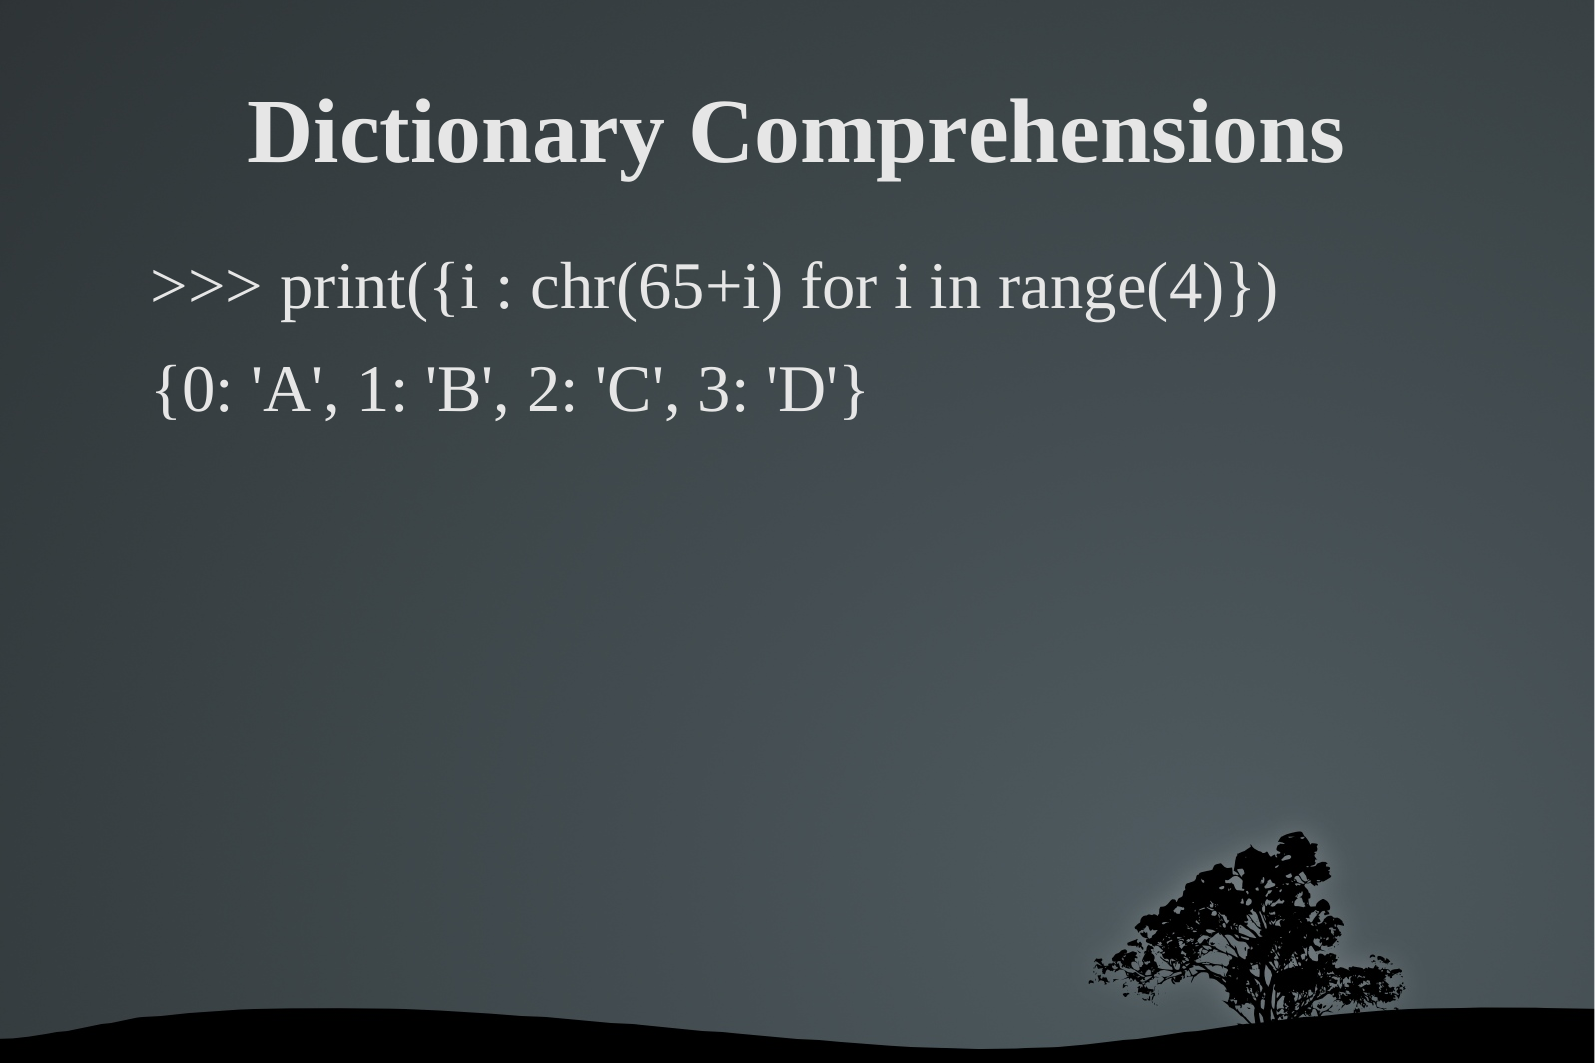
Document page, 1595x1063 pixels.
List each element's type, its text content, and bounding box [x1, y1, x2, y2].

list >>> print({i : chr(65+i) for i in range(4)}) {0: 'A', 1: 'B', 2: 'C', 3: 'D'} [79, 248, 1515, 951]
title Dictionary Comprehensions [79, 42, 1515, 220]
picture [0, 0, 1595, 1063]
